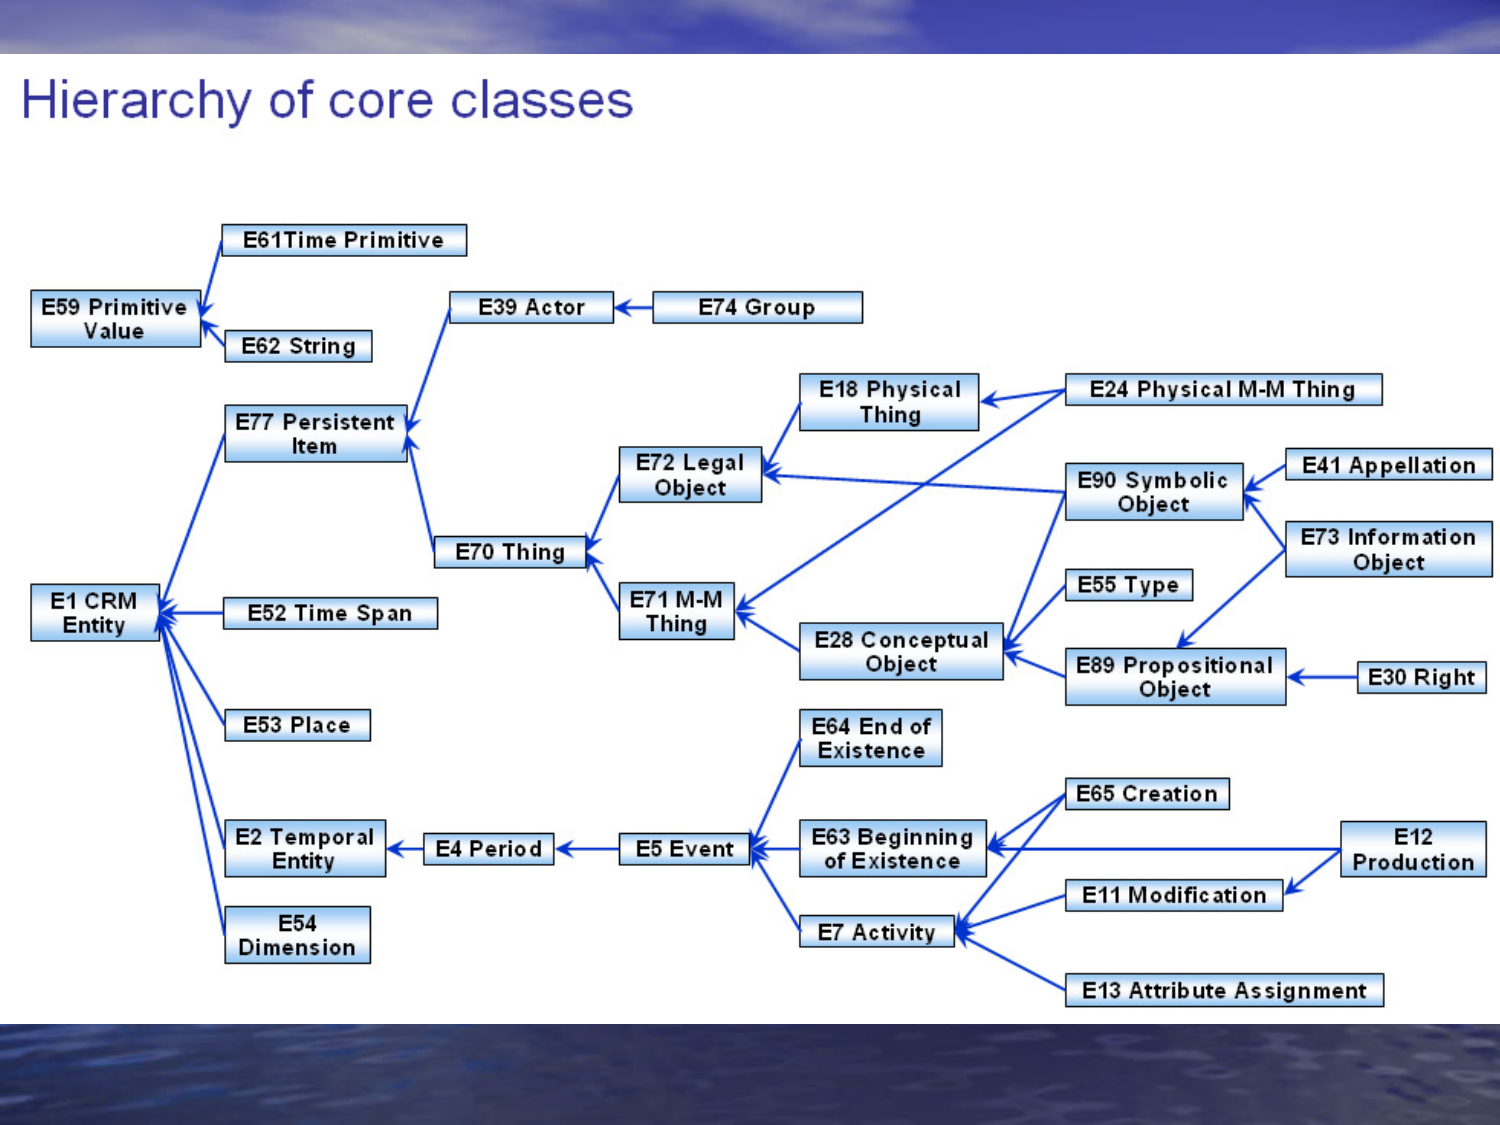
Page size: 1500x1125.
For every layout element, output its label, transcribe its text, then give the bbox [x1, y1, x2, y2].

picture [0, 0, 1500, 1125]
title Osnovni razredi [75, 47, 1426, 54]
